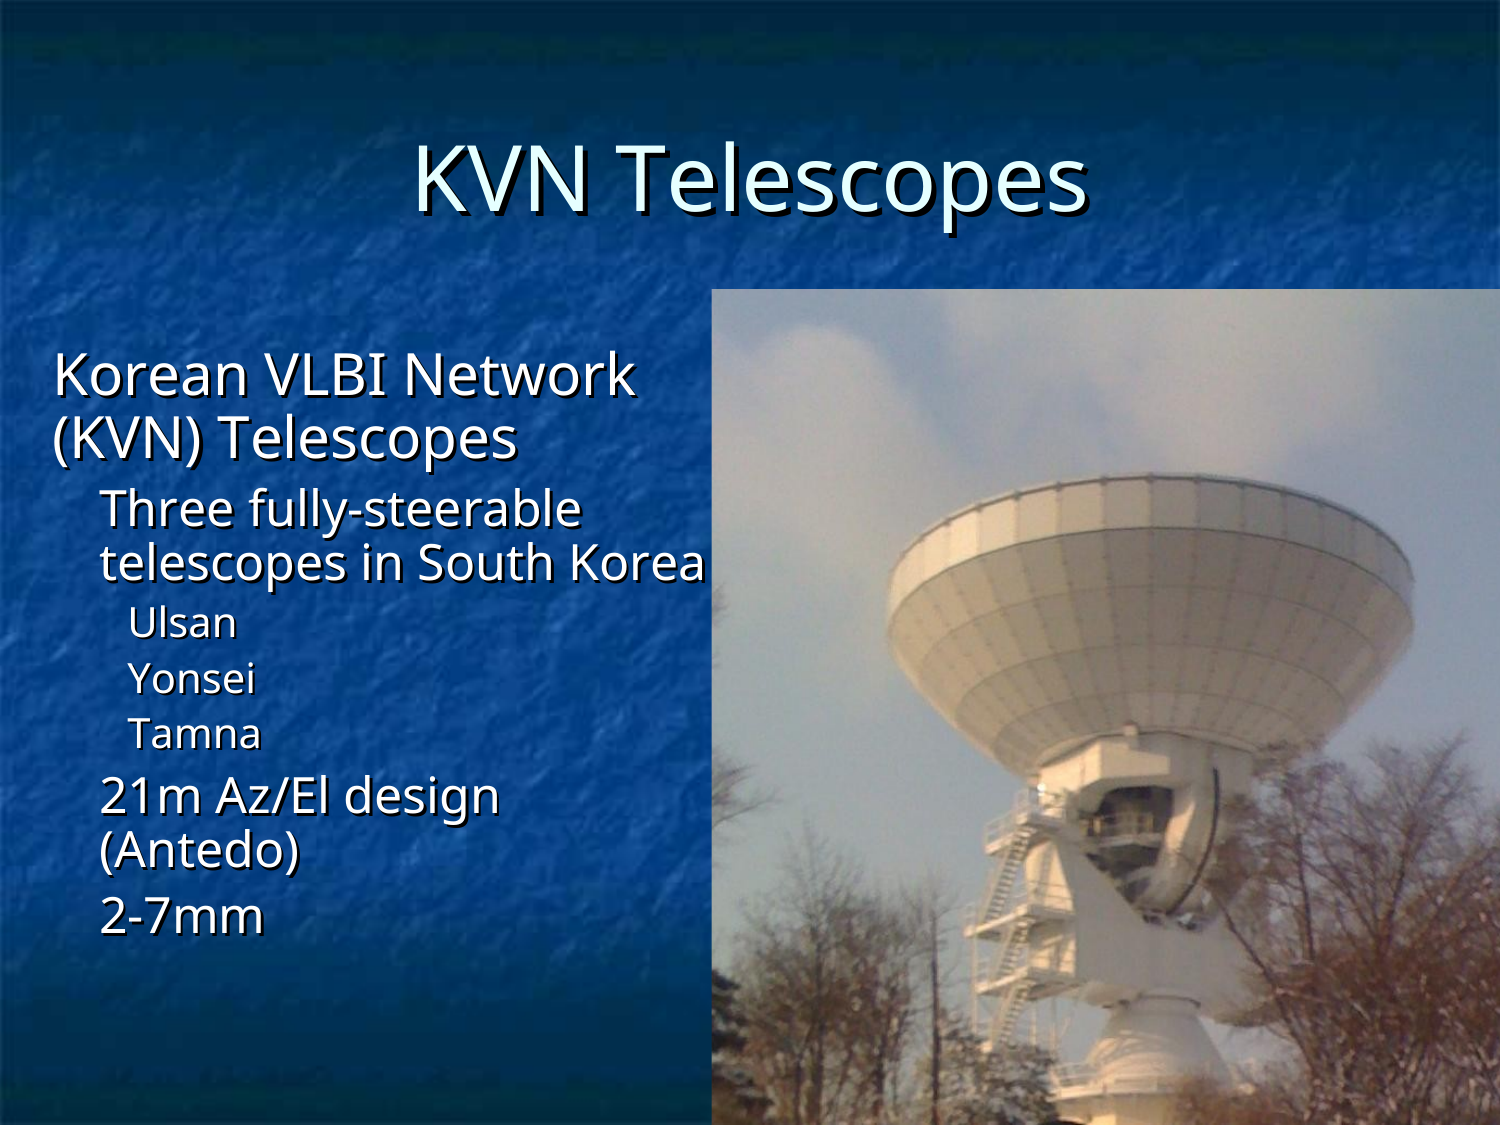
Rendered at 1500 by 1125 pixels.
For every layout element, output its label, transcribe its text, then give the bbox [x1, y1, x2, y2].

title KVN Telescopes [75, 62, 1426, 288]
picture [0, 0, 1500, 1125]
list Korean VLBI Network (KVN) Telescopes Three fully-steerable telescopes in South Korea Ulsan Yonsei Tamna 21m Az/El design (Antedo) 2-7mm [0, 337, 711, 1013]
